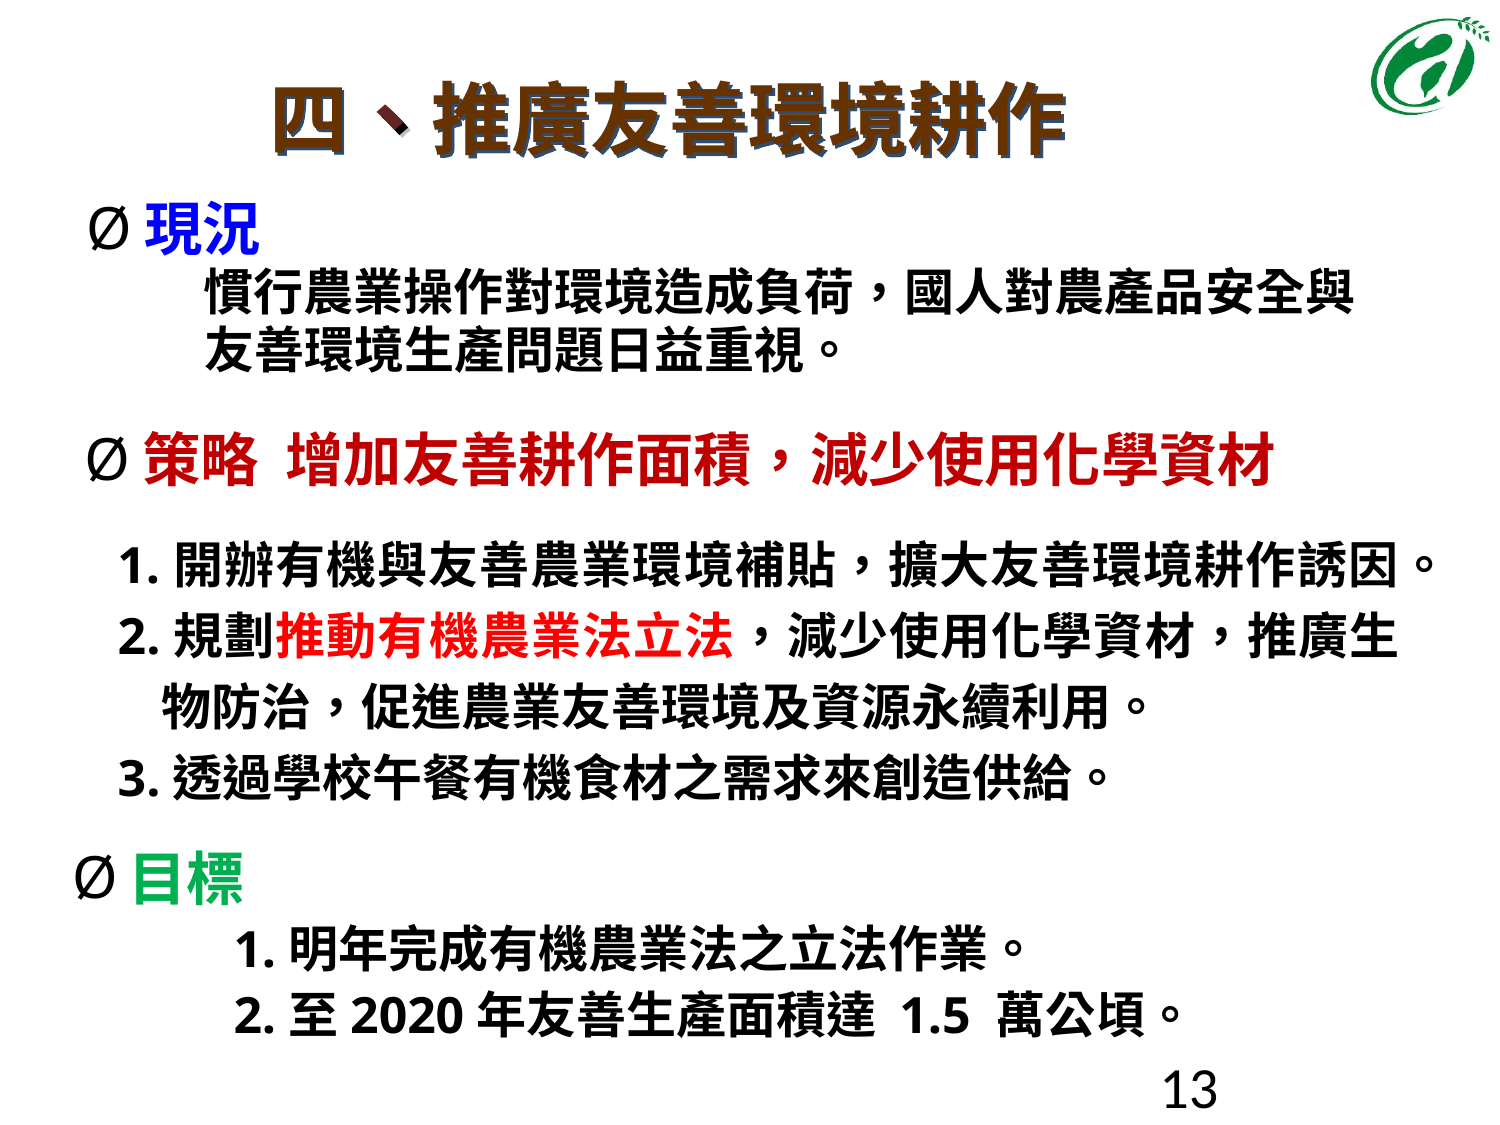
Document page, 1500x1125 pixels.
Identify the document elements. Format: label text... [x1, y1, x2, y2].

text_box [1144, 1042, 1495, 1103]
text_box 現況 慣行農業操作對環境造成負荷，國人對農產品安全與友善環境生產問題日益重視。 [71, 196, 1394, 386]
text_box 1.開辦有機與友善農業環境補貼，擴大友善環境耕作誘因。 2.規劃推動有機農業法立法，減少使用化學資材，推廣生物防治，促進農業友善環境及資源永續利用。 3.透過學校午餐有機食材之需求來創造供給。 [29, 515, 1414, 814]
text_box 四、推廣友善環境耕作 [254, 43, 1362, 173]
text_box 目標 1.明年完成有機農業法之立法作業。 2.至2020年友善生產面積達 1.5 萬公頃。 [57, 834, 1424, 1033]
text_box 策略 增加友善耕作面積，減少使用化學資材 [69, 416, 1441, 501]
picture [1361, 3, 1497, 126]
